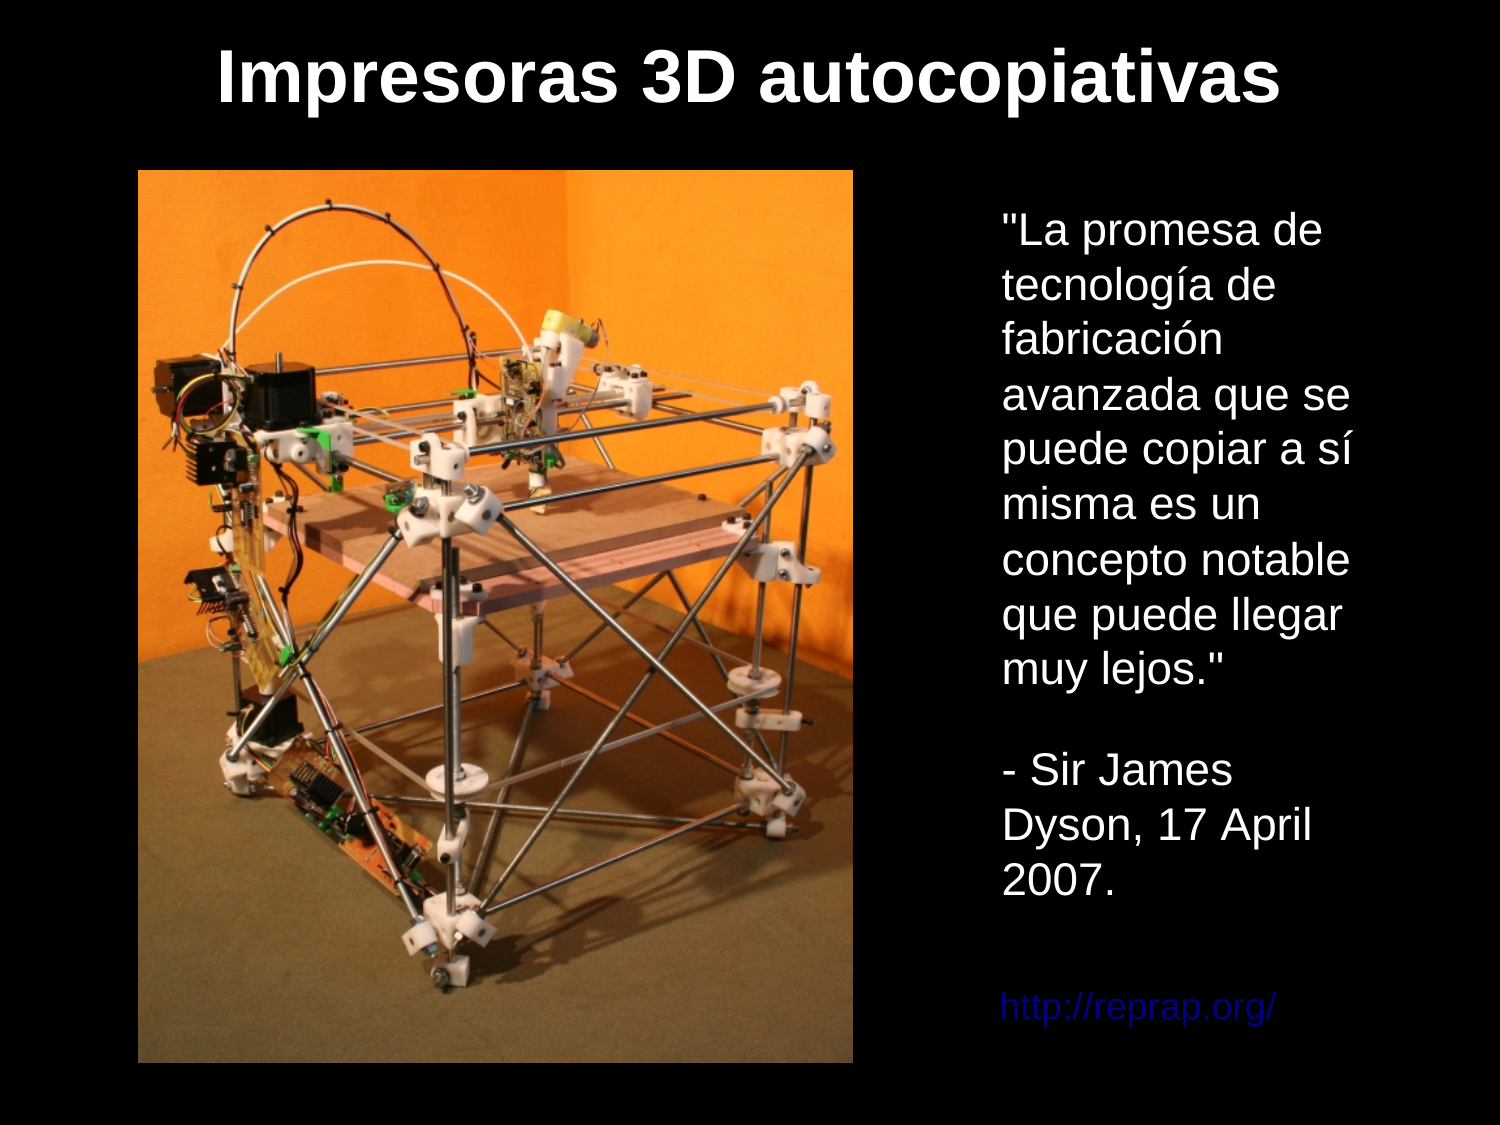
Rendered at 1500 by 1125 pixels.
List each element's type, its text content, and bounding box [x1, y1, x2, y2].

text_box "La promesa de tecnología de fabricación avanzada que se puede copiar a sí misma es un concepto notable que puede llegar muy lejos." - Sir James Dyson, 17 April 2007. [986, 191, 1384, 1013]
picture [138, 170, 853, 1063]
title Impresoras 3D autocopiativas [75, 19, 1425, 133]
text_box http://reprap.org/ [984, 974, 1363, 1035]
